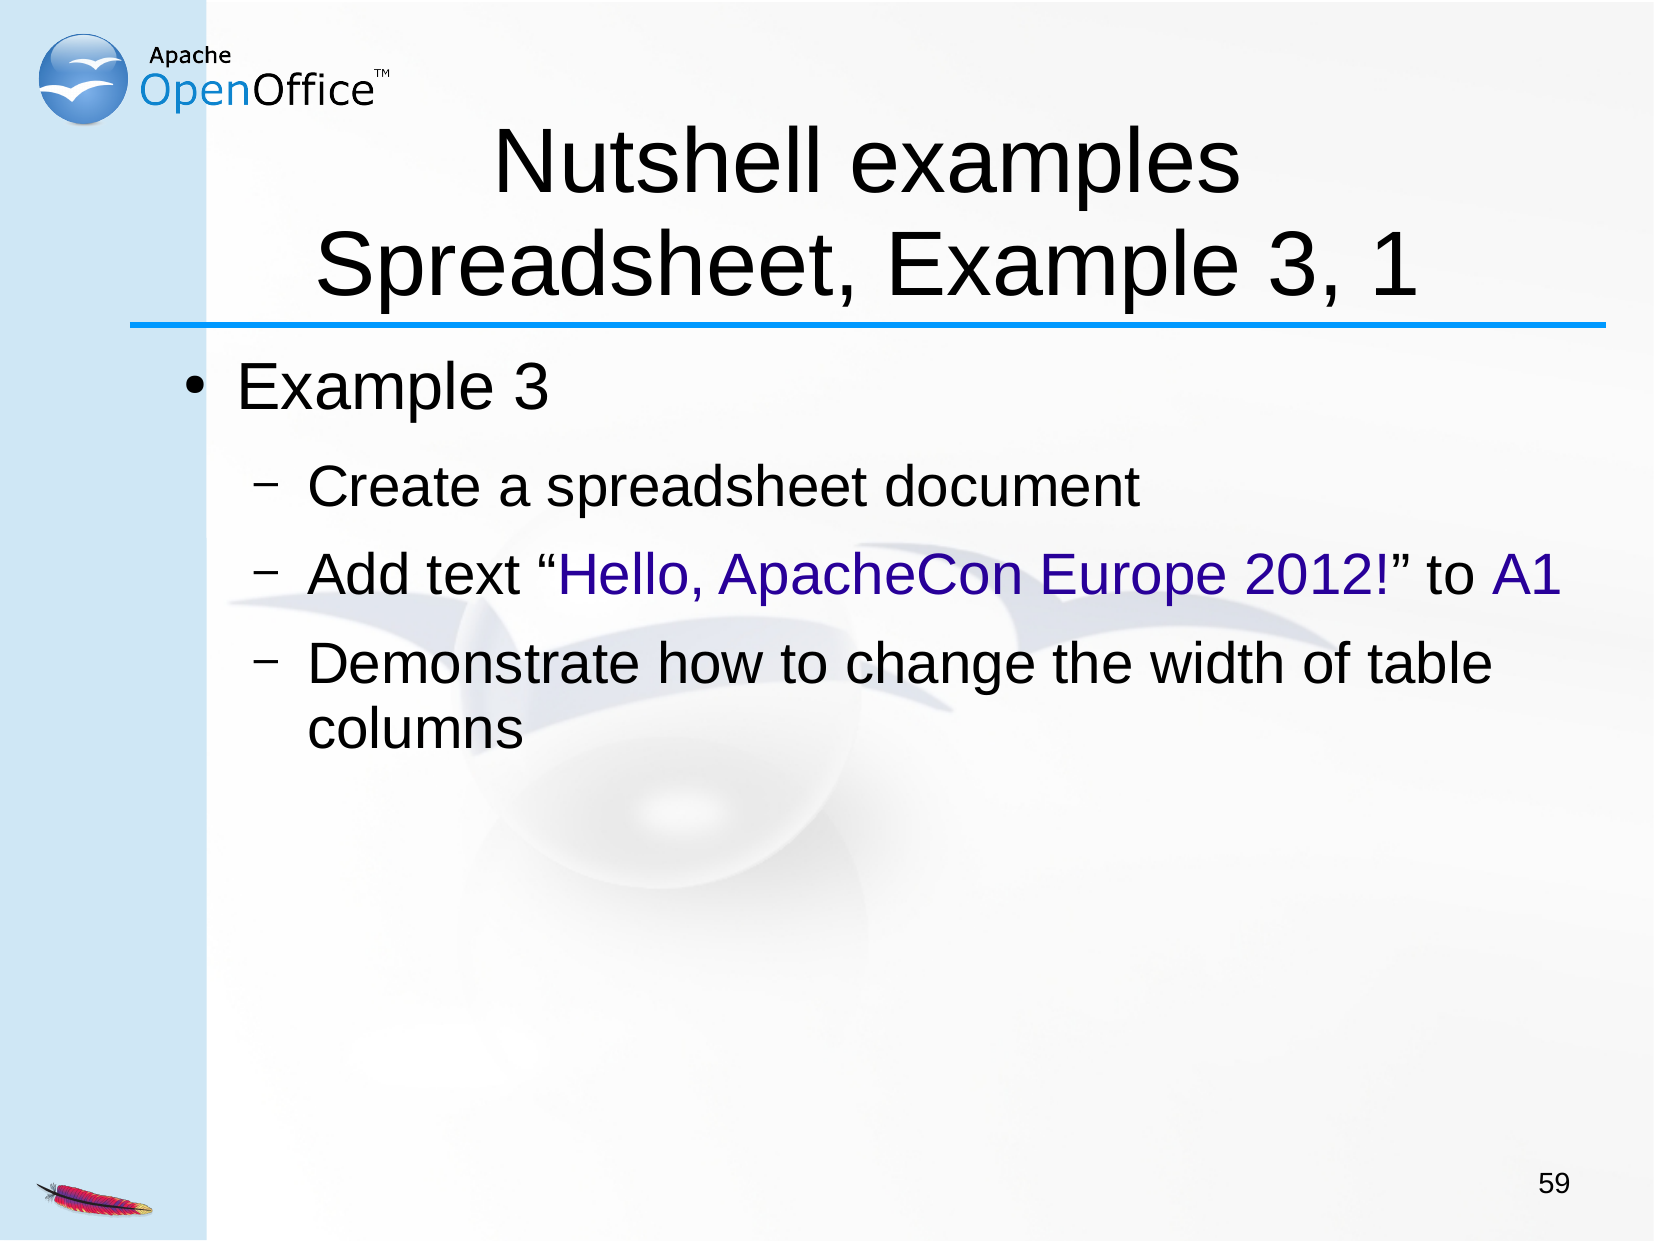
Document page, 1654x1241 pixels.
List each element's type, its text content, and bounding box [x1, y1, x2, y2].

picture [35, 1181, 154, 1219]
list Example 3 Create a spreadsheet document Add text “Hello, ApacheCon Europe 2012!” to A1 Demonstrate how to change the width of table columns [165, 349, 1571, 1168]
picture [35, 2, 1654, 1241]
title Nutshell examples Spreadsheet, Example 3, 1 [165, 108, 1571, 316]
